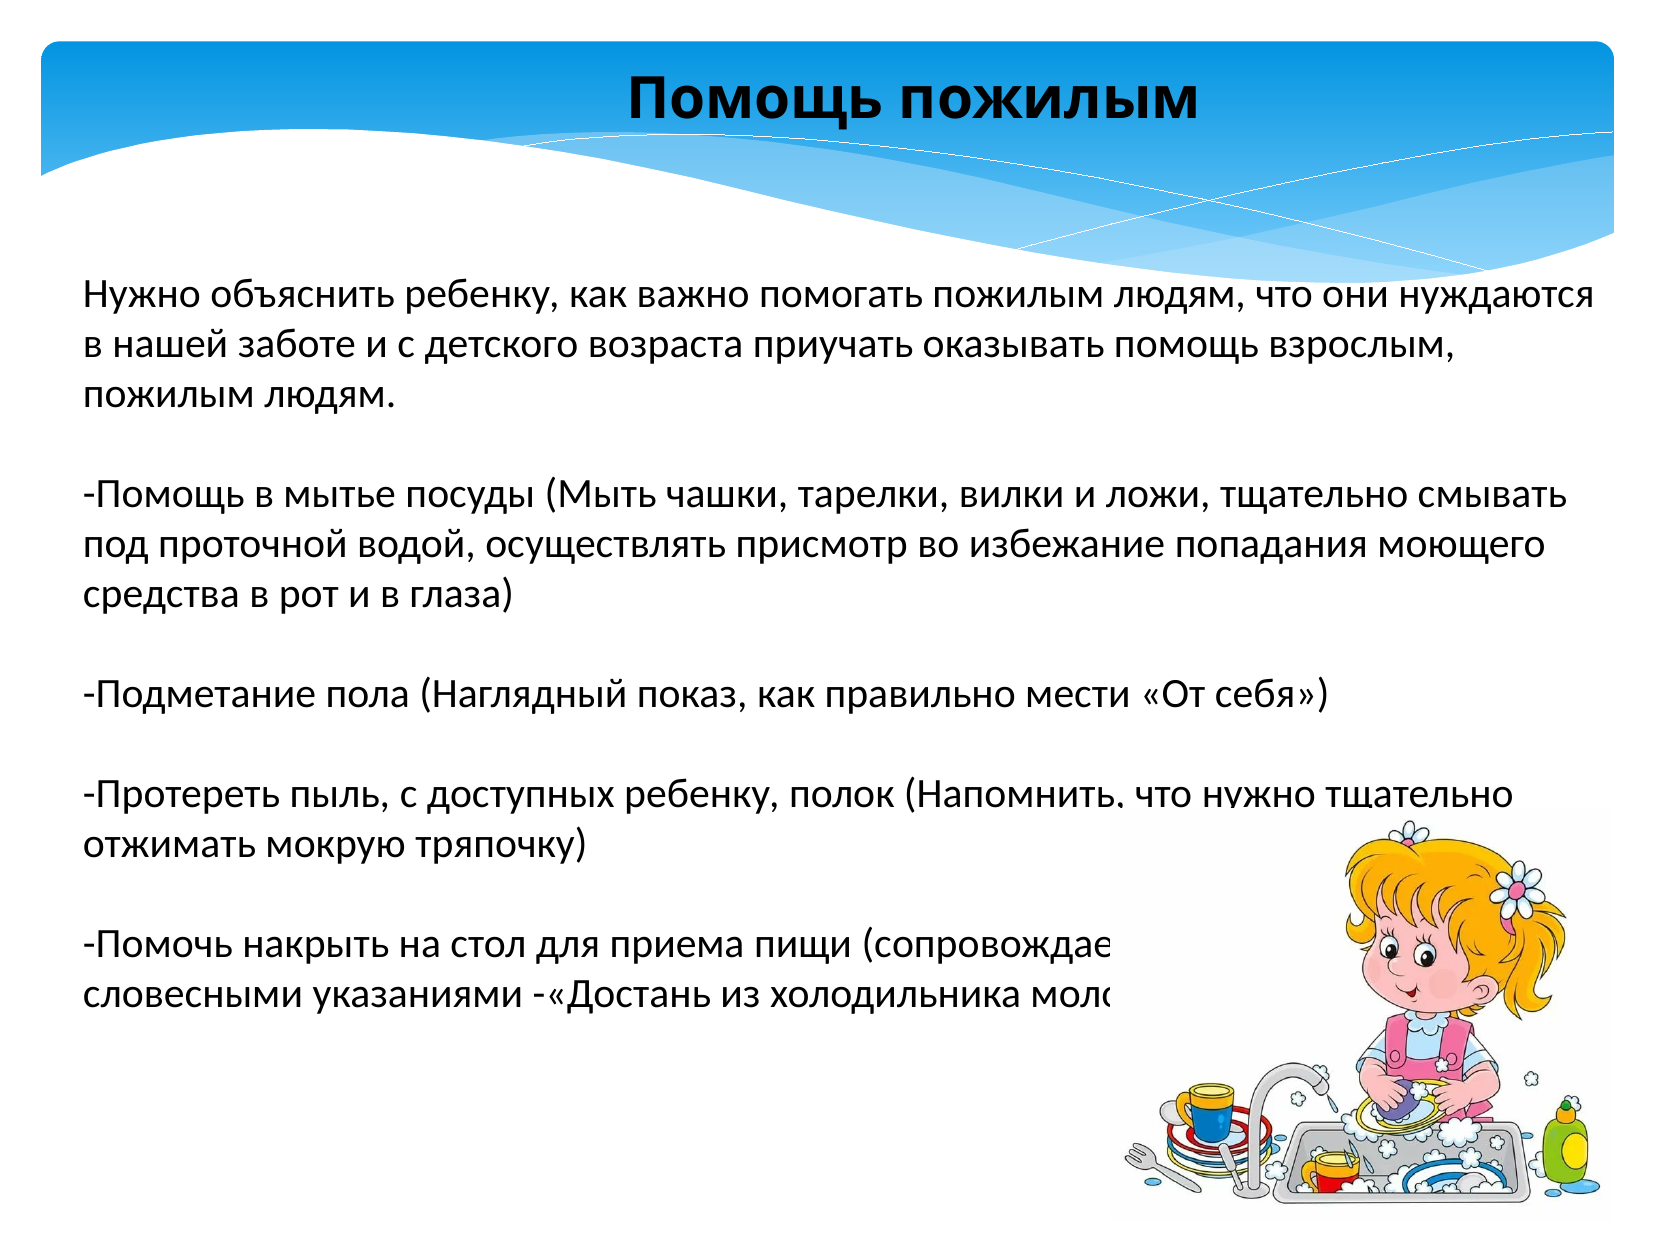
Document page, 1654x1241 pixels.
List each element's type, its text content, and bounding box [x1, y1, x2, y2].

text_box Помощь пожилым [449, 53, 1394, 138]
picture [1110, 809, 1611, 1223]
text_box Нужно объяснить ребенку, как важно помогать пожилым людям, что они нуждаются в нашей заботе и с детского возраста приучать оказывать помощь взрослым, пожилым людям. -Помощь в мытье посуды (Мыть чашки, тарелки, вилки и ложи, тщательно смывать под проточной водой, осуществлять присмотр во избежание попадания моющего средства в рот и в глаза) -Подметание пола (Наглядный показ, как правильно мести «От себя») -Протереть пыль, с доступных ребенку, полок (Напомнить, что нужно тщательно отжимать мокрую тряпочку) -Помочь накрыть на стол для приема пищи (сопровождается словесными указаниями -«Достань из холодильника молоко») [67, 258, 1624, 1031]
